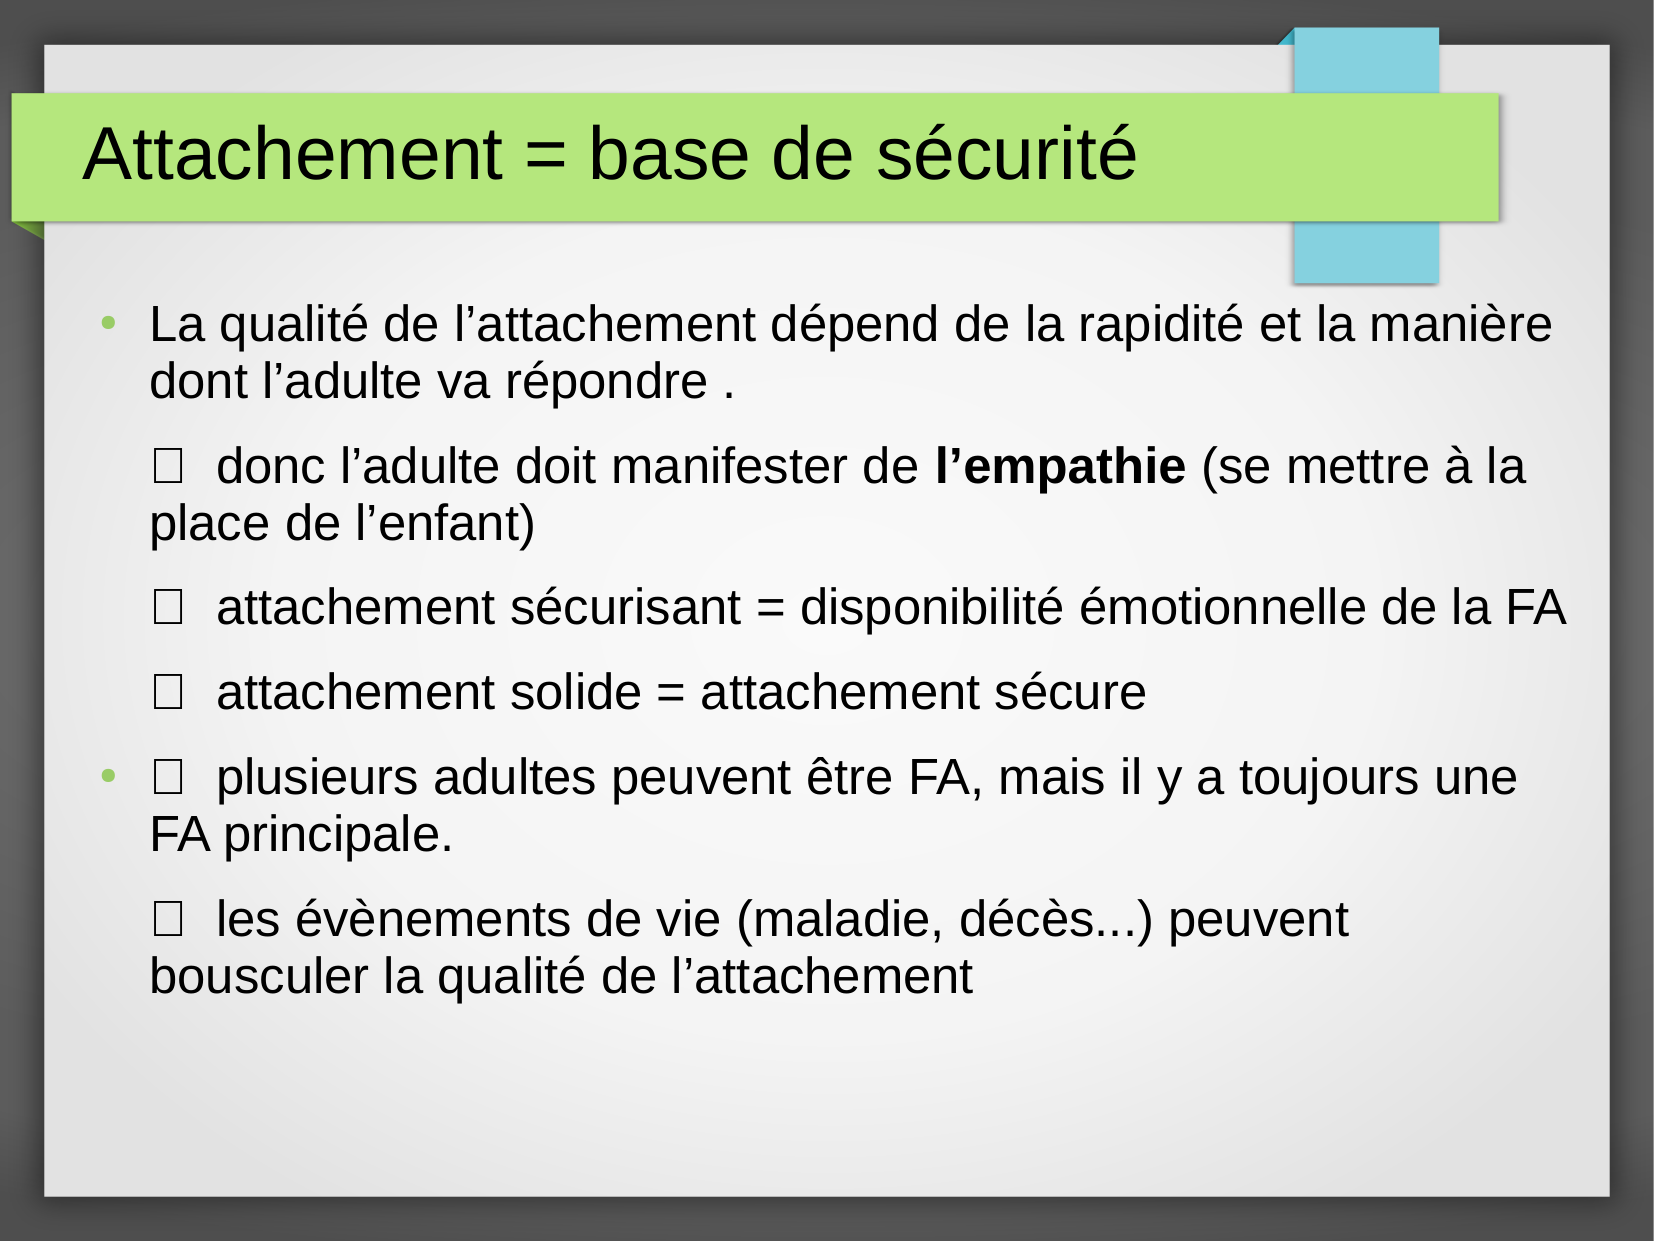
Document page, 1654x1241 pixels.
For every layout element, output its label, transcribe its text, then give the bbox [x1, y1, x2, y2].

title Attachement = base de sécurité [82, 94, 1264, 213]
picture [0, 0, 1654, 1241]
list La qualité de l’attachement dépend de la rapidité et la manière dont l’adulte va répondre .  donc l’adulte doit manifester de l’empathie (se mettre à la place de l’enfant)  attachement sécurisant = disponibilité émotionnelle de la FA  attachement solide = attachement sécure  plusieurs adultes peuvent être FA, mais il y a toujours une FA principale.  les évènements de vie (maladie, décès...) peuvent bousculer la qualité de l’attachement [82, 295, 1571, 1015]
